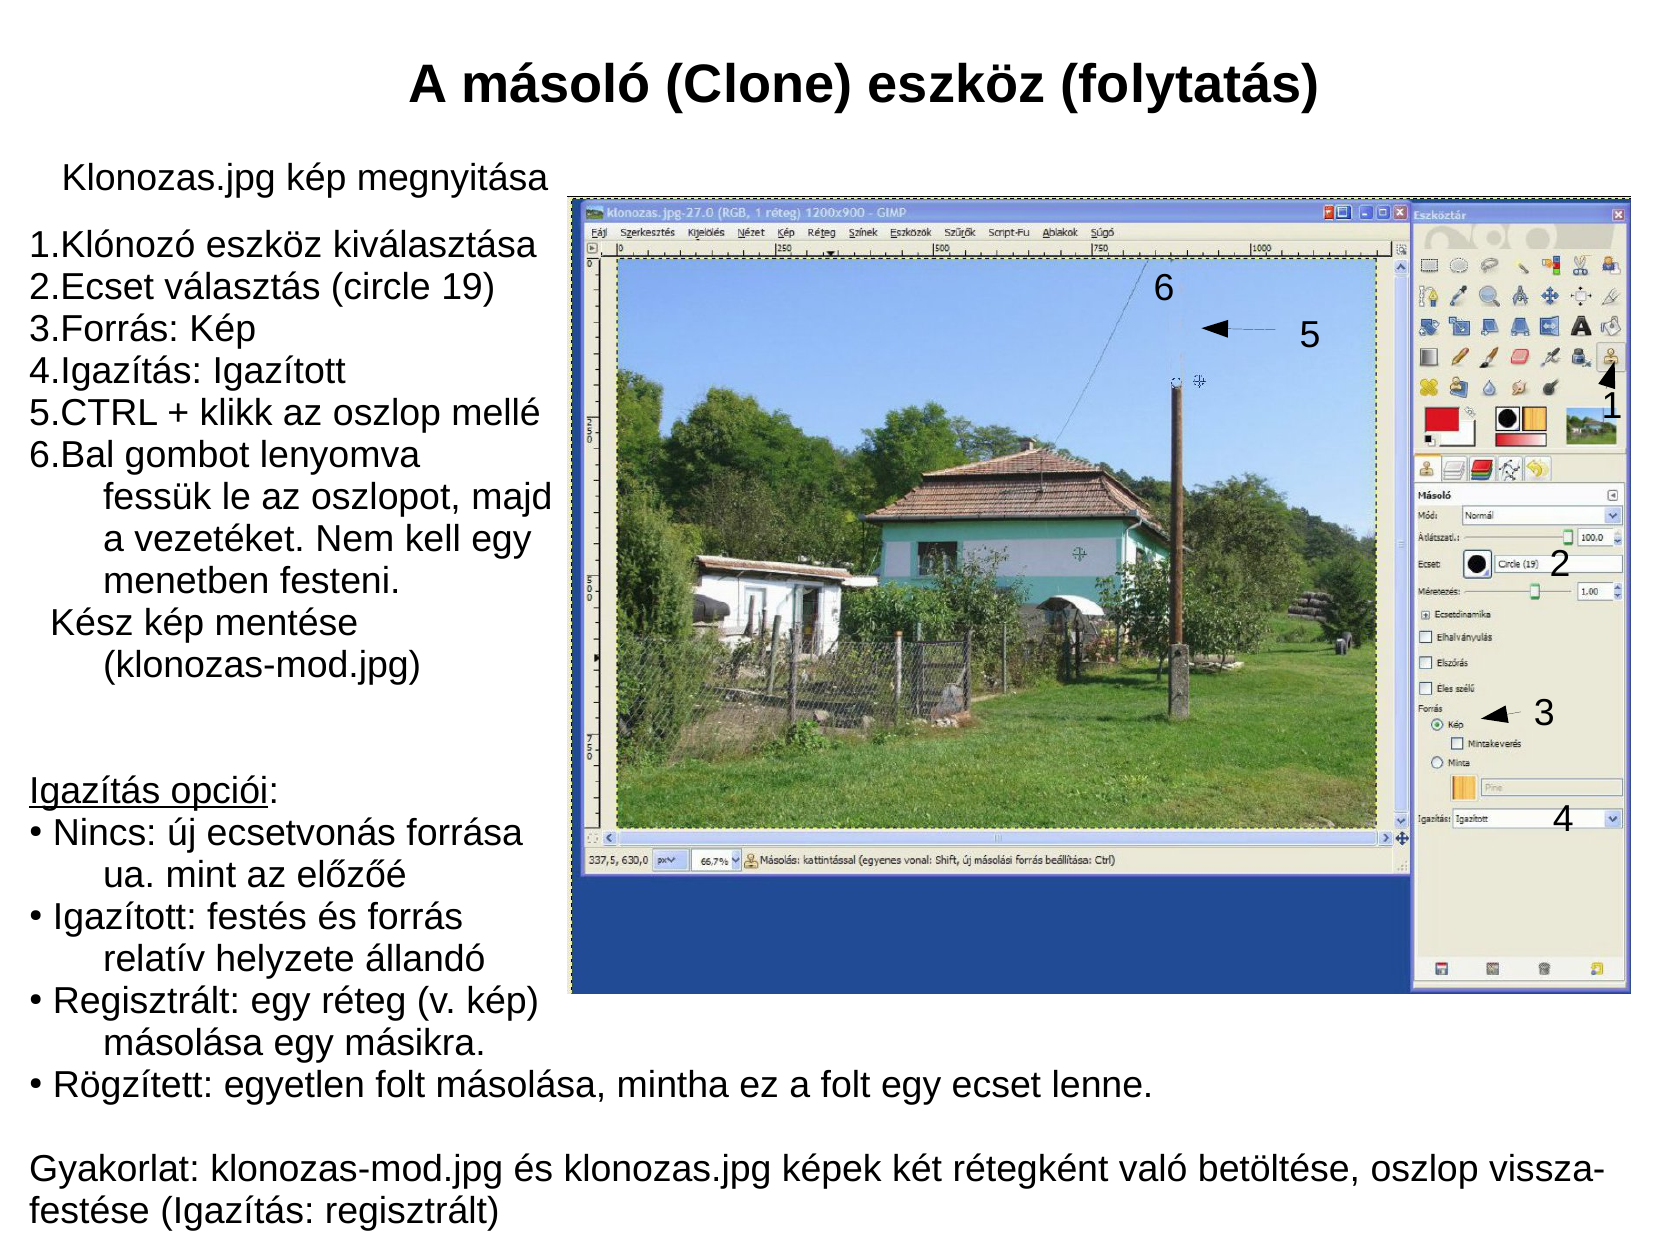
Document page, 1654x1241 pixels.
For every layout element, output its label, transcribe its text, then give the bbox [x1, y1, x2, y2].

text_box Klonozas.jpg kép megnyitása [46, 149, 563, 207]
text_box A másoló (Clone) eszköz (folytatás) [394, 45, 1336, 123]
text_box 4 [1538, 789, 1589, 847]
text_box 5 [1284, 305, 1336, 363]
text_box 3 [1519, 684, 1577, 741]
text_box 2 [1534, 534, 1586, 592]
text_box 6 [1138, 258, 1190, 316]
picture [1621, 434, 1631, 994]
picture [567, 196, 1631, 376]
text_box Klónozó eszköz kiválasztása Ecset választás (circle 19) Forrás: Kép Igazítás: Igazított CTRL + klikk az oszlop mellé Bal gombot lenyomva fessük le az oszlopot, majd a vezetéket. Nem kell egy menetben festeni. Kész kép mentése (klonozas-mod.jpg) Igazítás opciói: Nincs: új ecsetvonás forrása ua. mint az előzőé Igazított: festés és forrás relatív helyzete állandó Regisztrált: egy réteg (v. kép) másolása egy másikra. Rögzített: egyetlen folt másolása, mintha ez a folt egy ecset lenne. Gyakorlat: klonozas-mod.jpg és klonozas.jpg képek két rétegként való betöltése, oszlop vissza- festése (Igazítás: regisztrált) [14, 216, 1621, 1241]
text_box 1 [1586, 376, 1638, 434]
